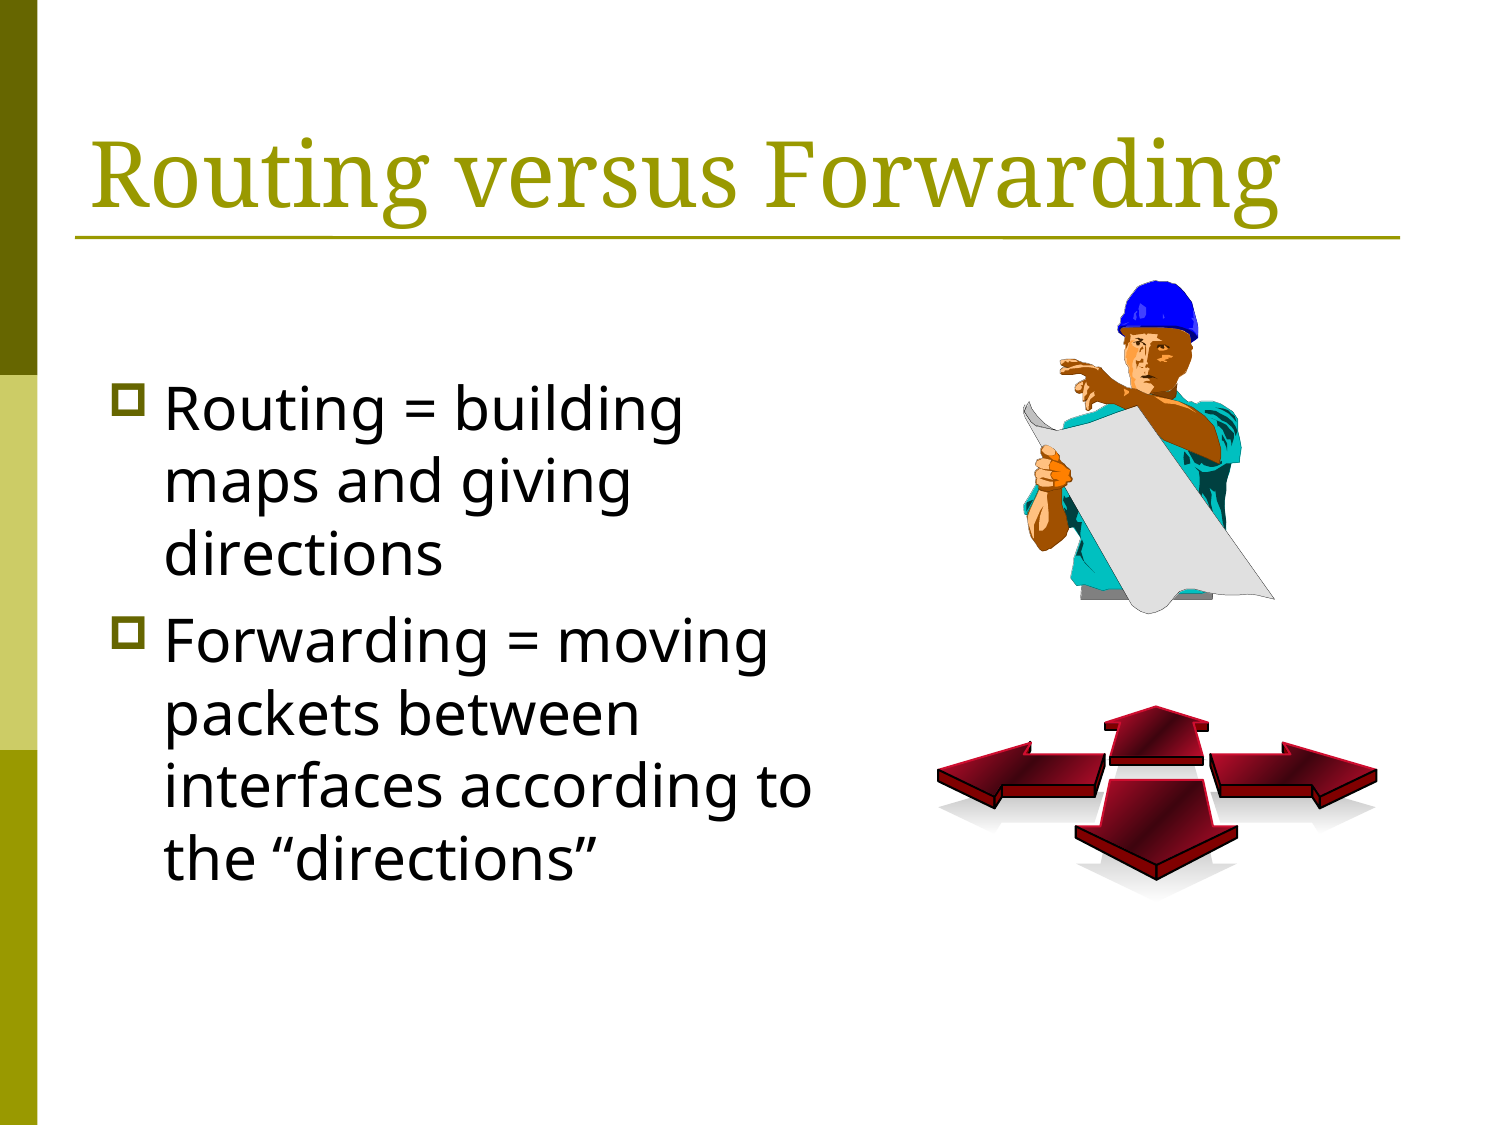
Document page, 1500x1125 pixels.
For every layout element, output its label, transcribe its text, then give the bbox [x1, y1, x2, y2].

text_box [938, 706, 1238, 903]
chart [1022, 279, 1281, 617]
title Routing versus Forwarding [75, 45, 1426, 233]
text_box [1210, 742, 1377, 834]
list Routing = building maps and giving directions Forwarding = moving packets between interfaces according to the “directions” [74, 287, 849, 976]
